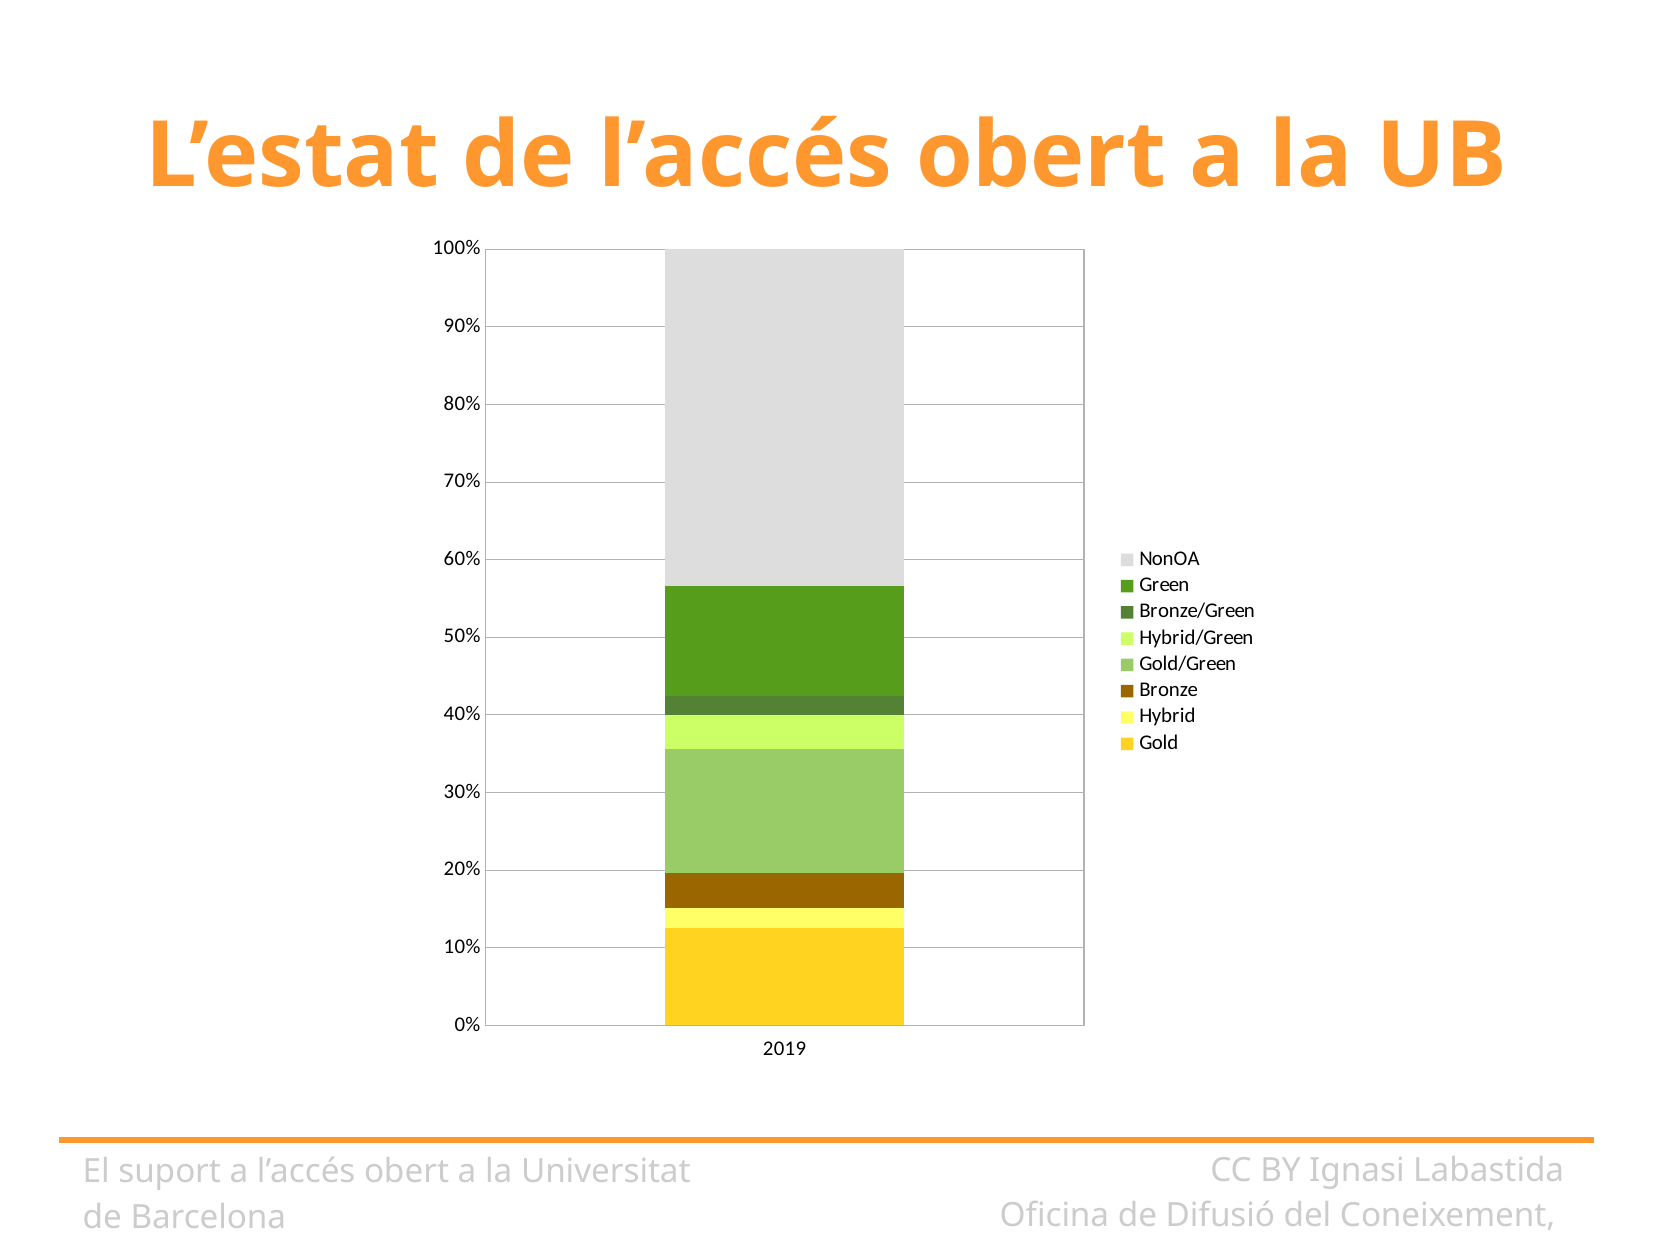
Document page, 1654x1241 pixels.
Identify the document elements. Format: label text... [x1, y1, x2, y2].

title L’estat de l’accés obert a la UB [82, 49, 1572, 257]
chart [384, 257, 1275, 1081]
